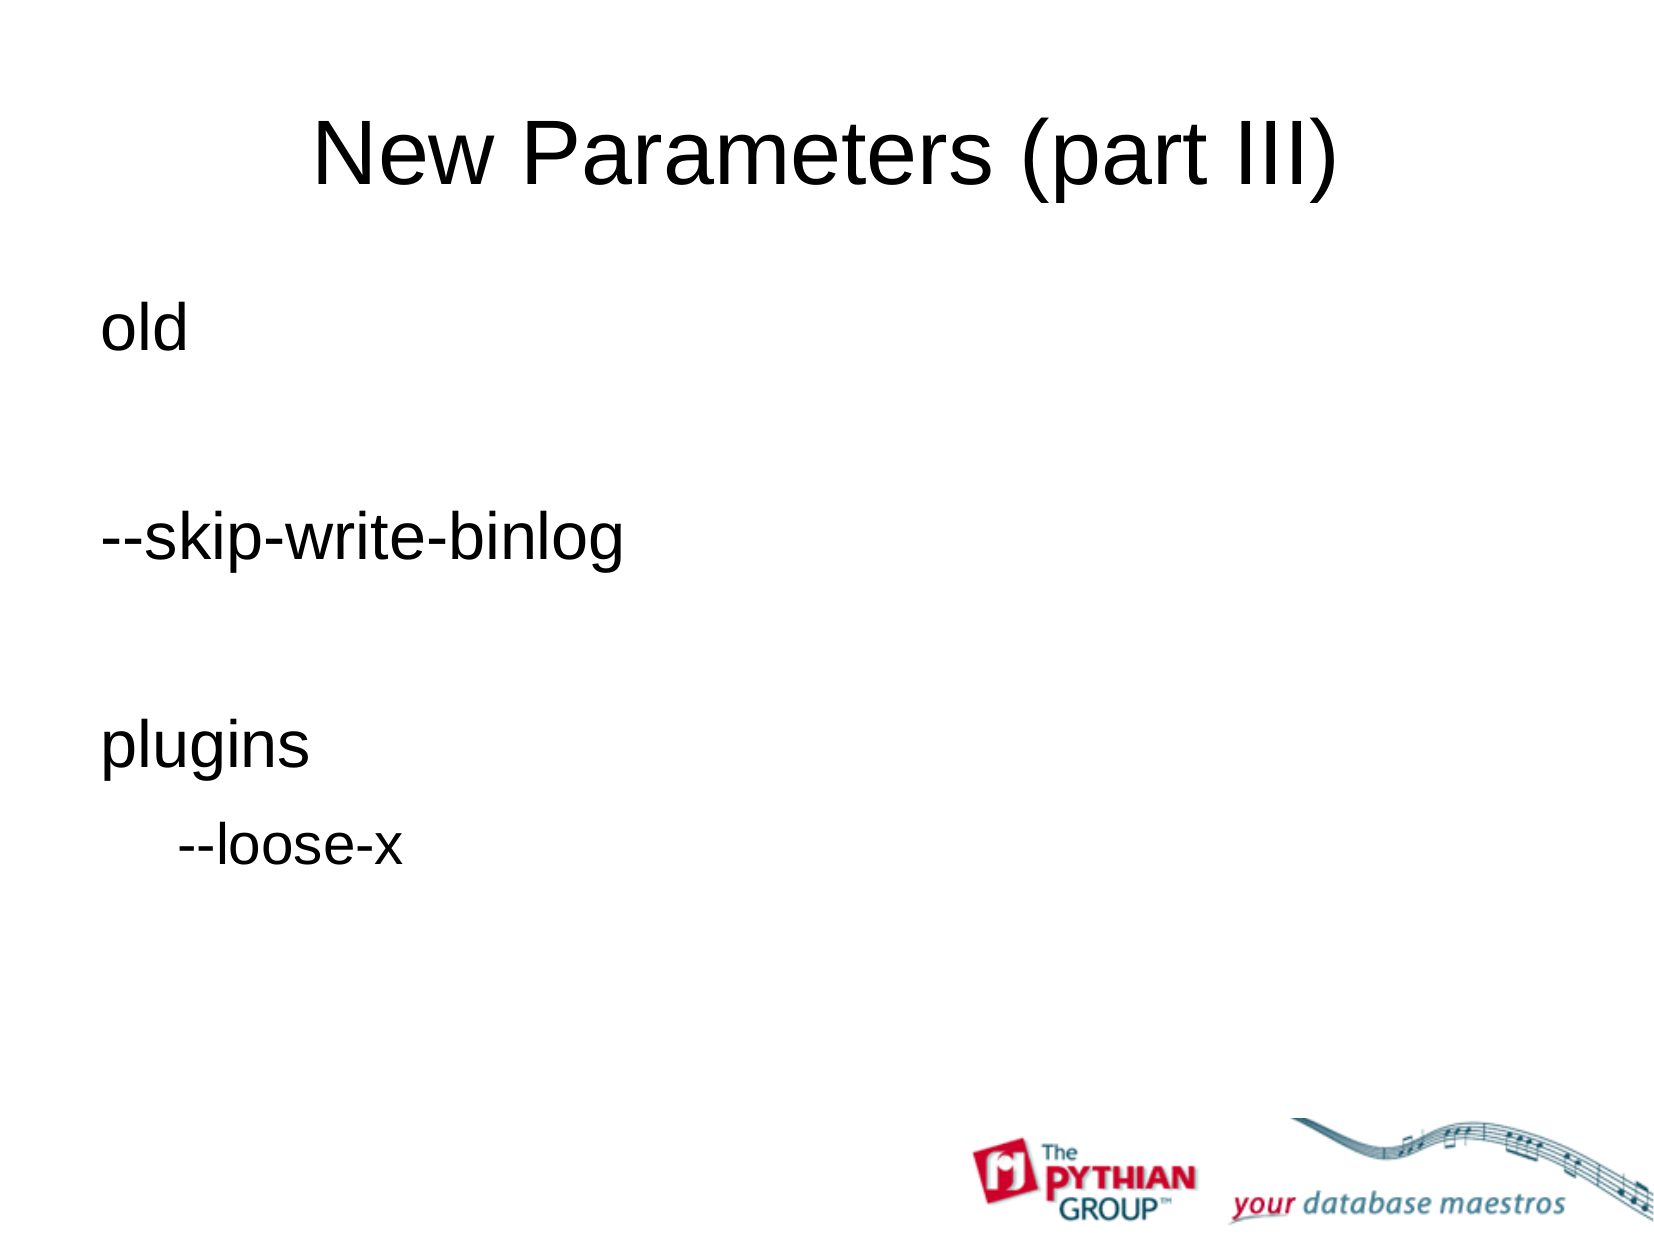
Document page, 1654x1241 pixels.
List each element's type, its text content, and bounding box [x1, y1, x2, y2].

picture [955, 1118, 1654, 1241]
title New Parameters (part III) [82, 49, 1571, 257]
list old --skip-write-binlog plugins --loose-x [82, 290, 1571, 1202]
